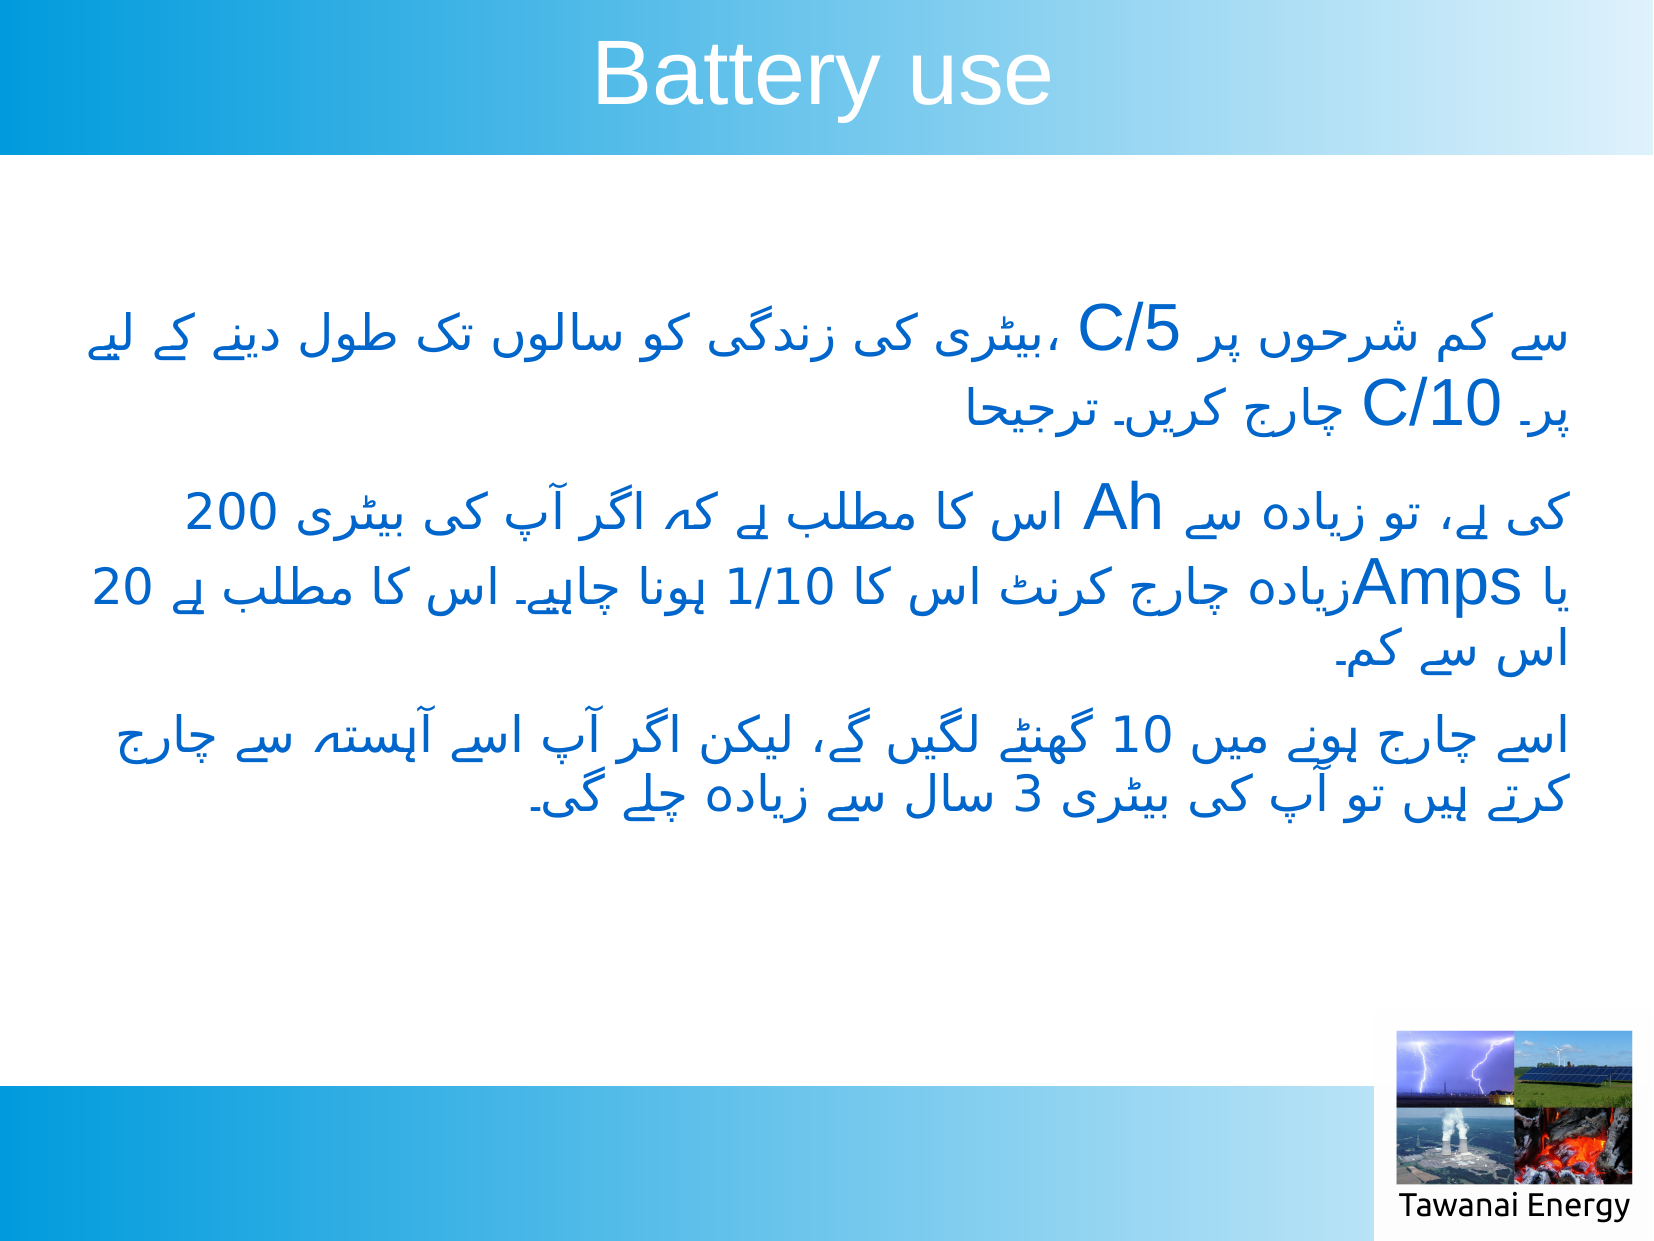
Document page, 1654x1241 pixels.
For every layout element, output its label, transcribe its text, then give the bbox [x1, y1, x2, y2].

picture [1374, 1009, 1654, 1241]
title Battery use [79, 20, 1568, 126]
list بیٹری کی زندگی کو سالوں تک طول دینے کے لیے، C/5 سے کم شرحوں پر چارج کریں۔ ترجیحا C/10 پر۔ اس کا مطلب ہے کہ اگر آپ کی بیٹری 200 Ah کی ہے، تو زیادہ سے زیادہ چارج کرنٹ اس کا 1/10 ہونا چاہیے۔ اس کا مطلب ہے 20Amps یا اس سے کم۔ اسے چارج ہونے میں 10 گھنٹے لگیں گے، لیکن اگر آپ اسے آہستہ سے چارج کرتے ہیں تو آپ کی بیٹری 3 سال سے زیادہ چلے گی۔ [82, 290, 1571, 1010]
